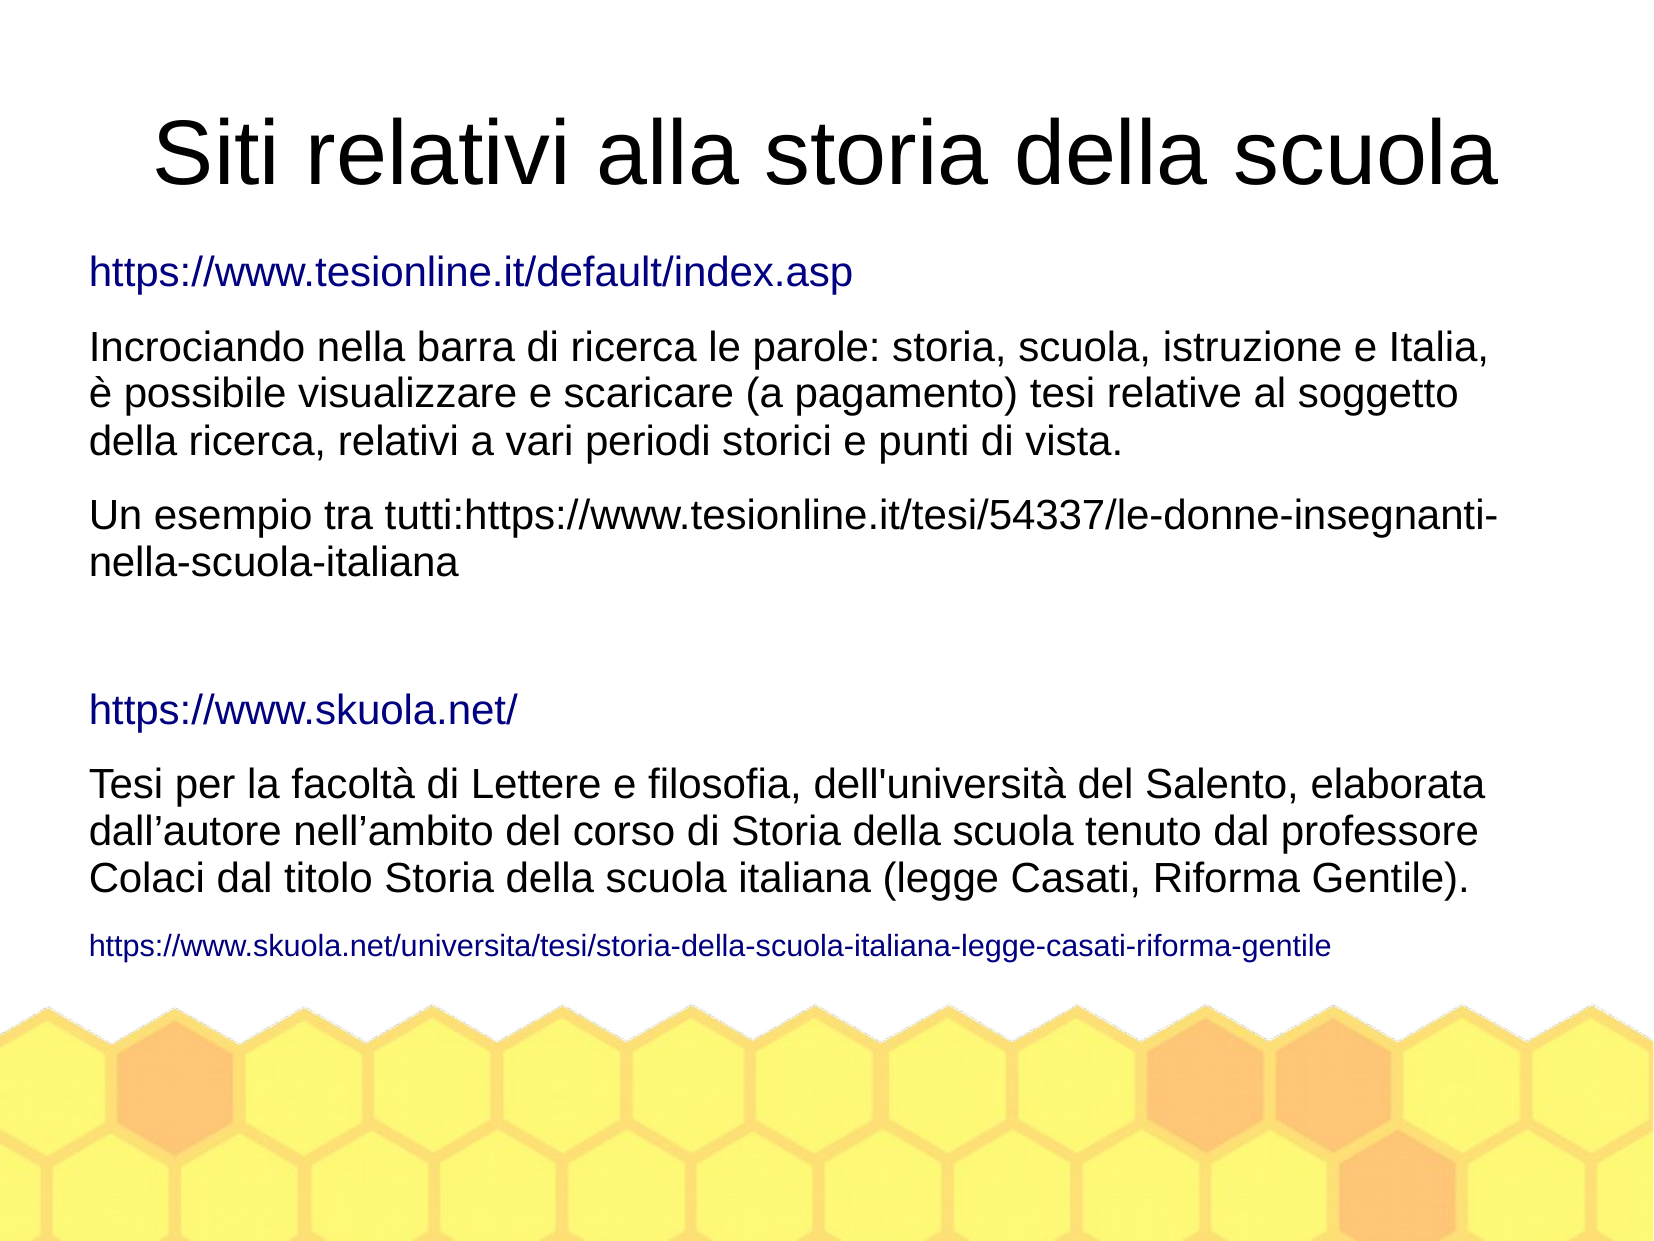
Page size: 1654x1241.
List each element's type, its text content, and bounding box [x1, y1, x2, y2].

title Siti relativi alla storia della scuola [82, 49, 1571, 257]
picture [0, 1001, 1654, 1241]
list https://www.tesionline.it/default/index.asp Incrociando nella barra di ricerca le parole: storia, scuola, istruzione e Italia, è possibile visualizzare e scaricare (a pagamento) tesi relative al soggetto della ricerca, relativi a vari periodi storici e punti di vista. Un esempio tra tutti:https://www.tesionline.it/tesi/54337/le-donne-insegnanti-nella-scuola-italiana https://www.skuola.net/ Tesi per la facoltà di Lettere e filosofia, dell'università del Salento, elaborata dall’autore nell’ambito del corso di Storia della scuola tenuto dal professore Colaci dal titolo Storia della scuola italiana (legge Casati, Riforma Gentile). https://www.skuola.net/universita/tesi/storia-della-scuola-italiana-legge-casati-riforma-gentile [23, 248, 1512, 969]
